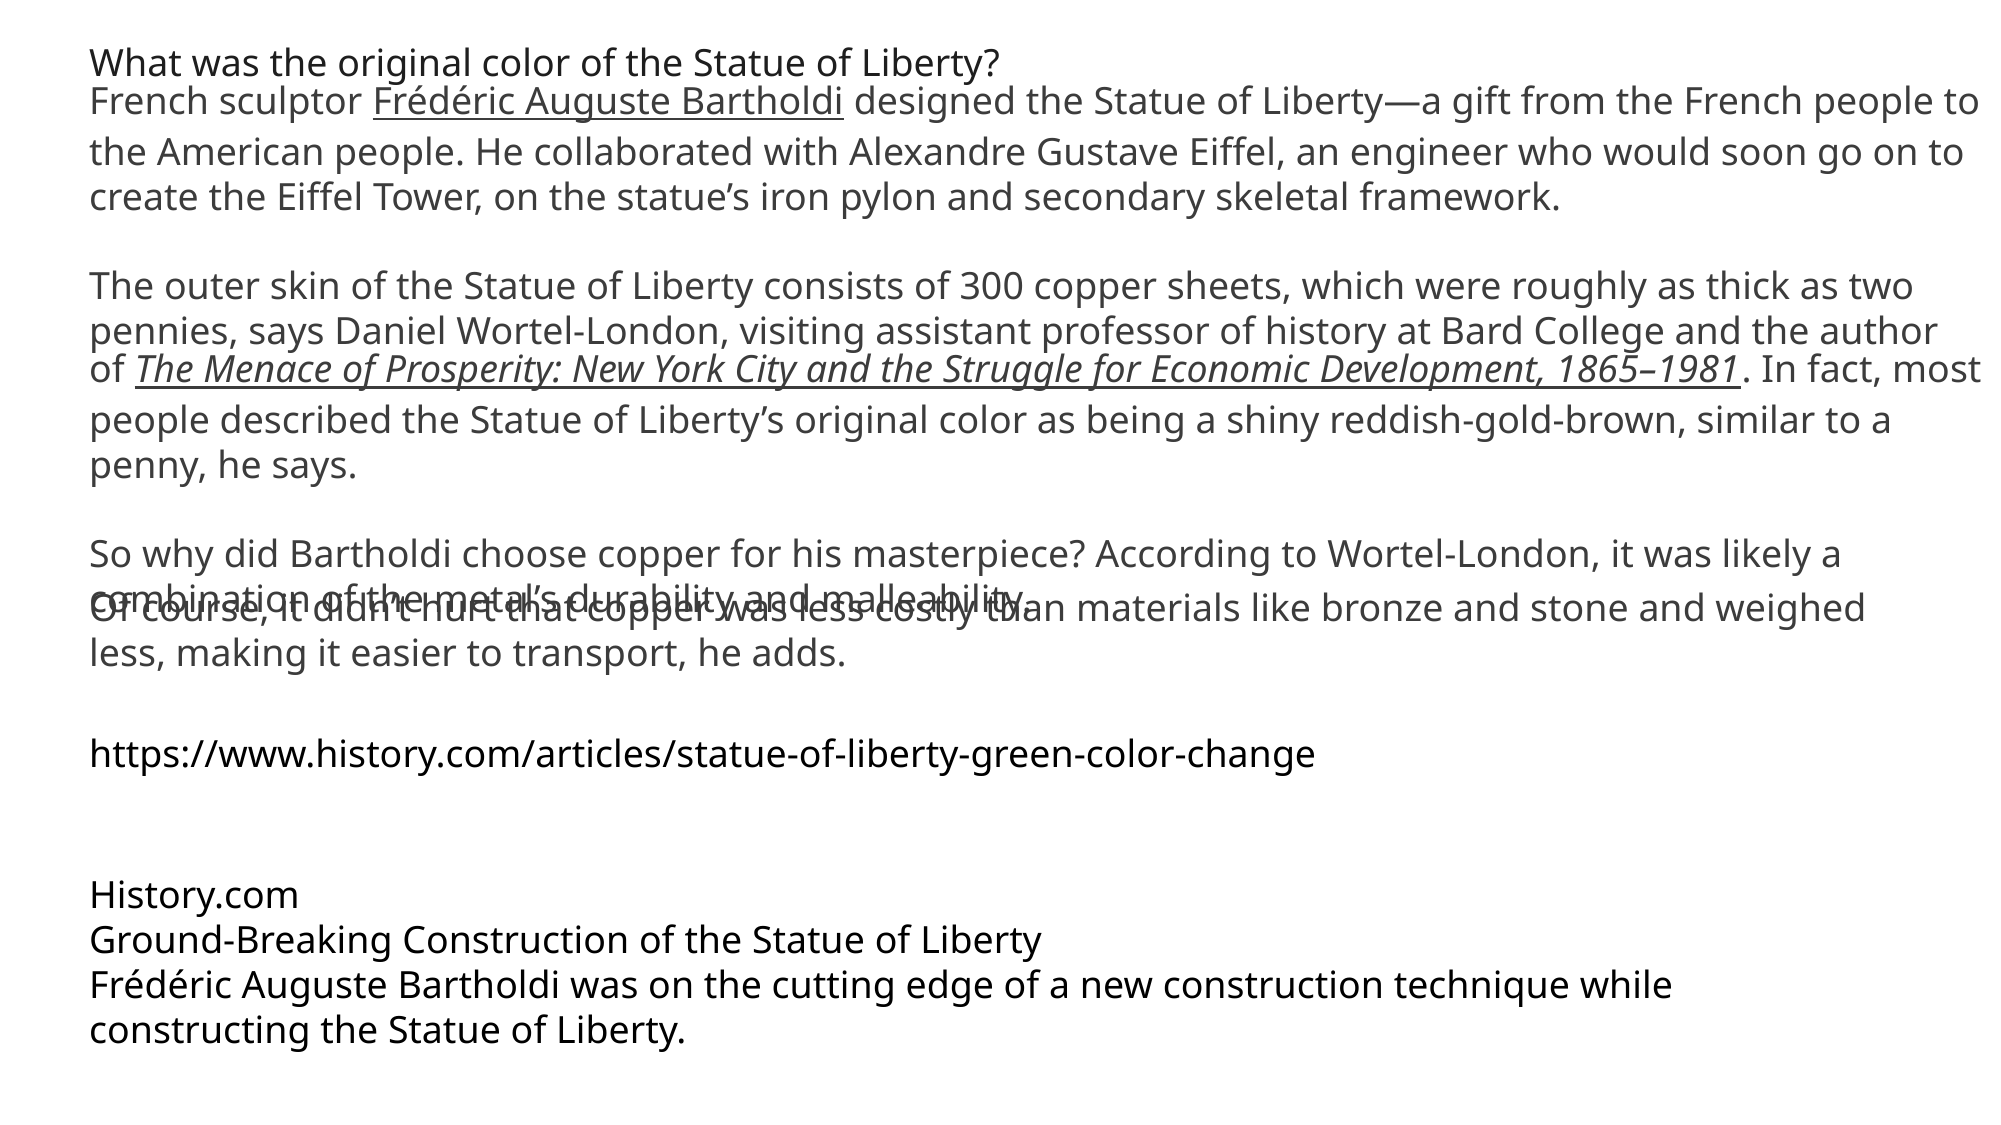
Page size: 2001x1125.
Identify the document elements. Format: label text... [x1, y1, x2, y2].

text_box https://www.history.com/articles/statue-of-liberty-green-color-change History.com Ground-Breaking Construction of the Statue of Liberty Frédéric Auguste Bartholdi was on the cutting edge of a new construction technique while constructing the Statue of Liberty. [74, 722, 1834, 1102]
text_box What was the original color of the Statue of Liberty? French sculptor Frédéric Auguste Bartholdi designed the Statue of Liberty—a gift from the French people to the American people. He collaborated with Alexandre Gustave Eiffel, an engineer who would soon go on to create the Eiffel Tower, on the statue’s iron pylon and secondary skeletal framework. The outer skin of the Statue of Liberty consists of 300 copper sheets, which were roughly as thick as two pennies, says Daniel Wortel-London, visiting assistant professor of history at Bard College and the author of The Menace of Prosperity: New York City and the Struggle for Economic Development, 1865–1981. In fact, most people described the Statue of Liberty’s original color as being a shiny reddish-gold-brown, similar to a penny, he says. So why did Bartholdi choose copper for his masterpiece? According to Wortel-London, it was likely a combination of the metal’s durability and malleability. [74, 27, 2000, 577]
text_box Of course, it didn’t hurt that copper was less costly than materials like bronze and stone and weighed less, making it easier to transport, he adds. [74, 576, 1959, 683]
